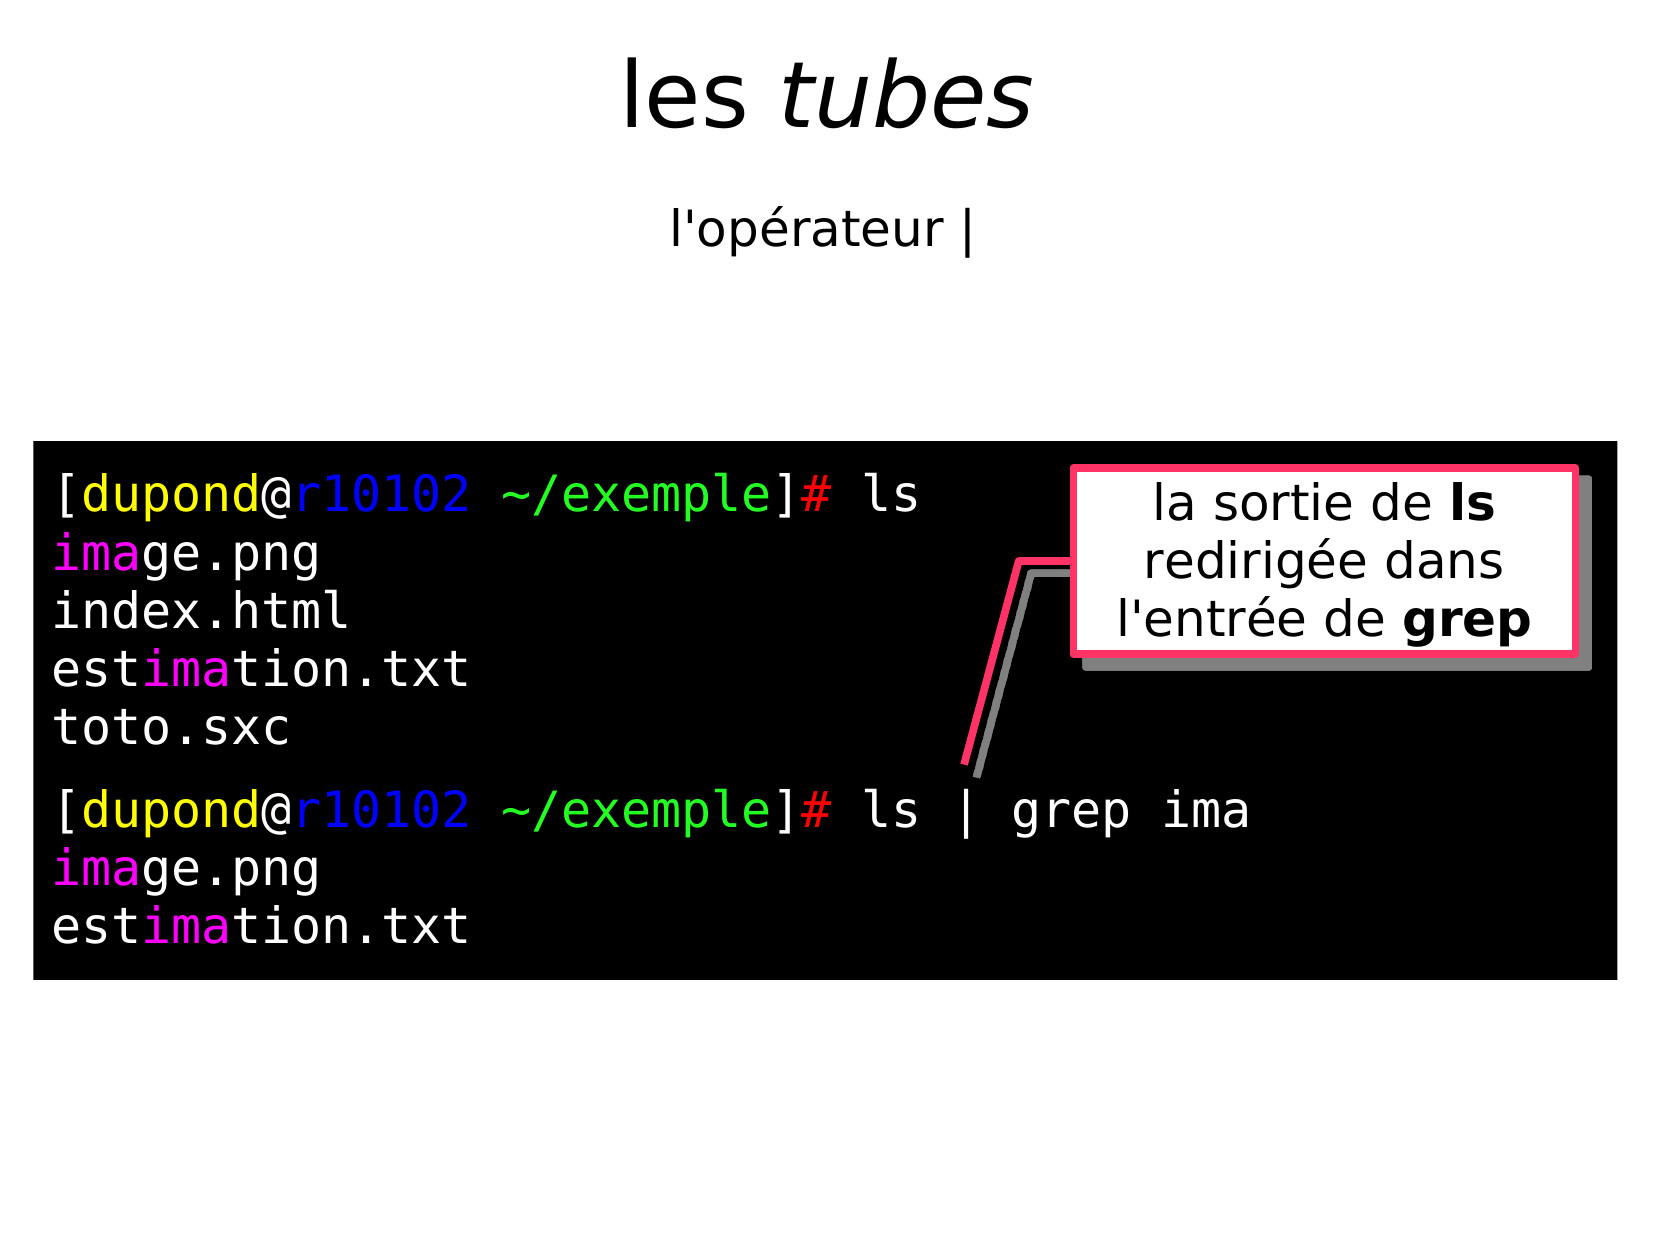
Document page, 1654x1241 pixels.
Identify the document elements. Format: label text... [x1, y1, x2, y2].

text_box [dupond@r10102 ~/exemple]# ls image.png index.html estimation.txt toto.sxc [dupond@r10102 ~/exemple]# ls | grep ima image.png estimation.txt [33, 441, 1618, 980]
text_box l'opérateur | [669, 200, 1045, 259]
title les tubes [136, 34, 1518, 158]
text_box la sortie de ls redirigée dans l'entrée de grep [1073, 467, 1576, 655]
